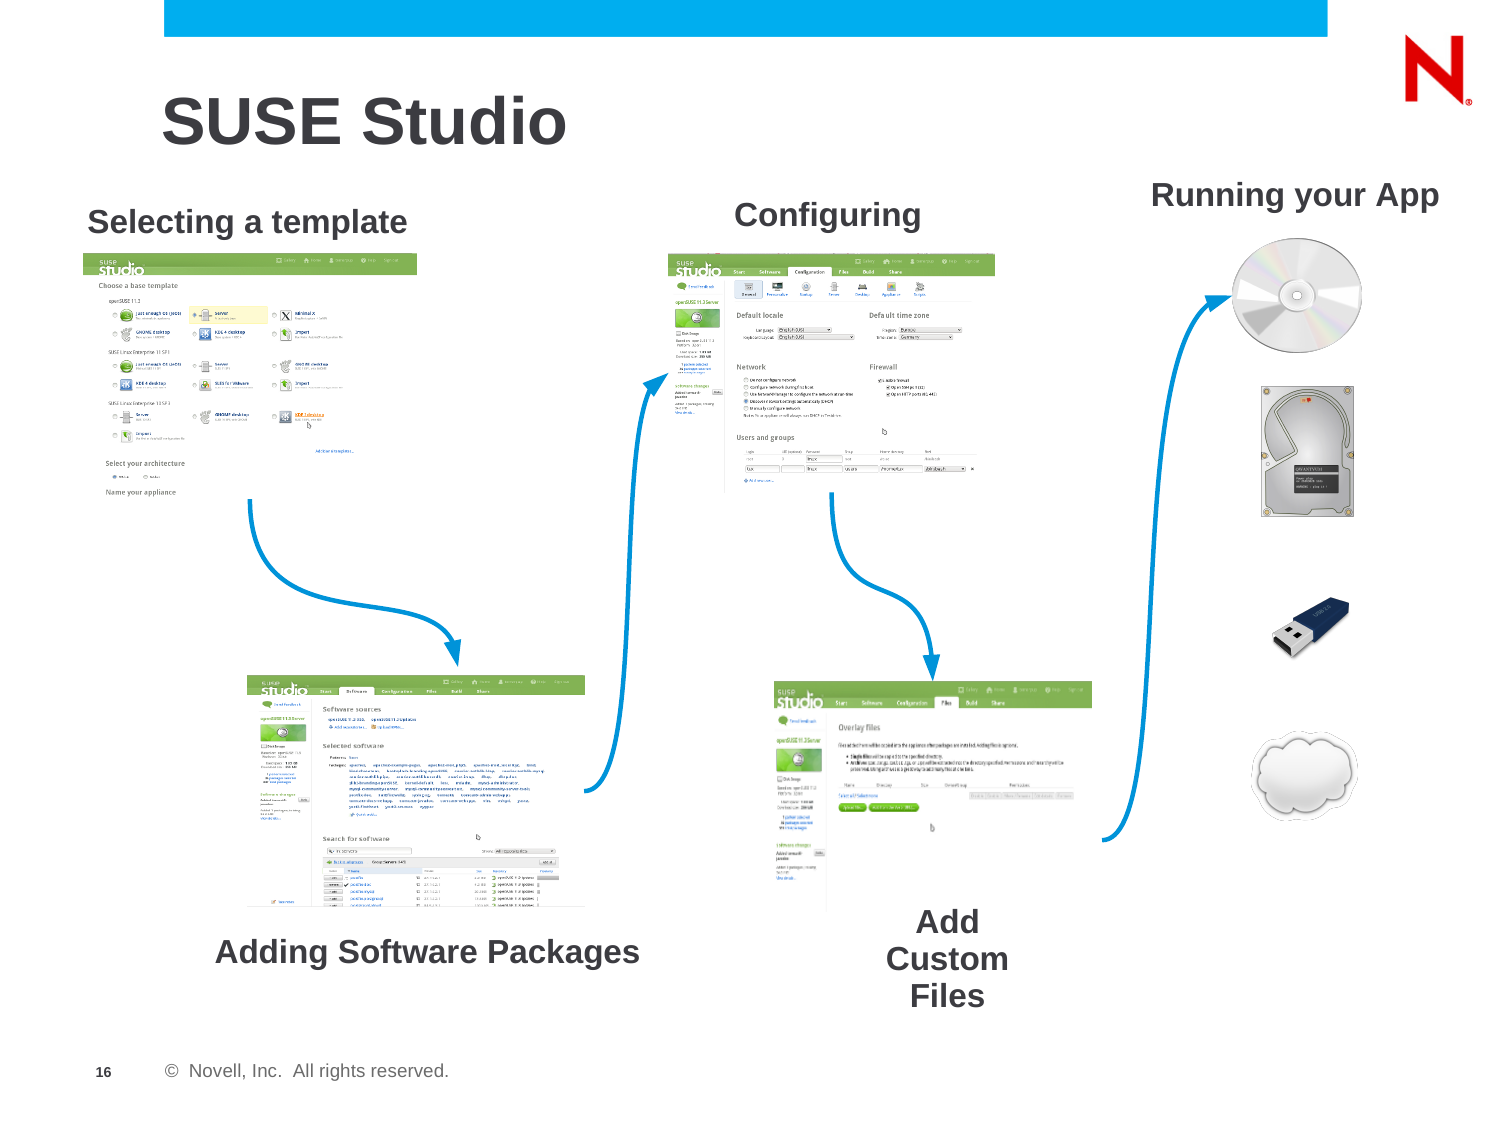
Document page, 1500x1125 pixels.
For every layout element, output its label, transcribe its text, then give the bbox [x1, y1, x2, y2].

picture [774, 681, 1092, 912]
text_box Selecting a template [87, 203, 409, 241]
picture [1251, 731, 1358, 821]
picture [1266, 585, 1355, 667]
picture [668, 253, 995, 493]
text_box Running your App [1150, 176, 1439, 214]
picture [1232, 238, 1362, 353]
picture [83, 253, 417, 500]
text_box Add Custom Files [885, 903, 1074, 1015]
picture [1403, 32, 1473, 107]
title SUSE Studio [161, 41, 1383, 205]
text_box Adding Software Packages [214, 933, 642, 971]
text_box Configuring [734, 196, 923, 234]
picture [247, 675, 585, 908]
picture [1261, 386, 1354, 517]
